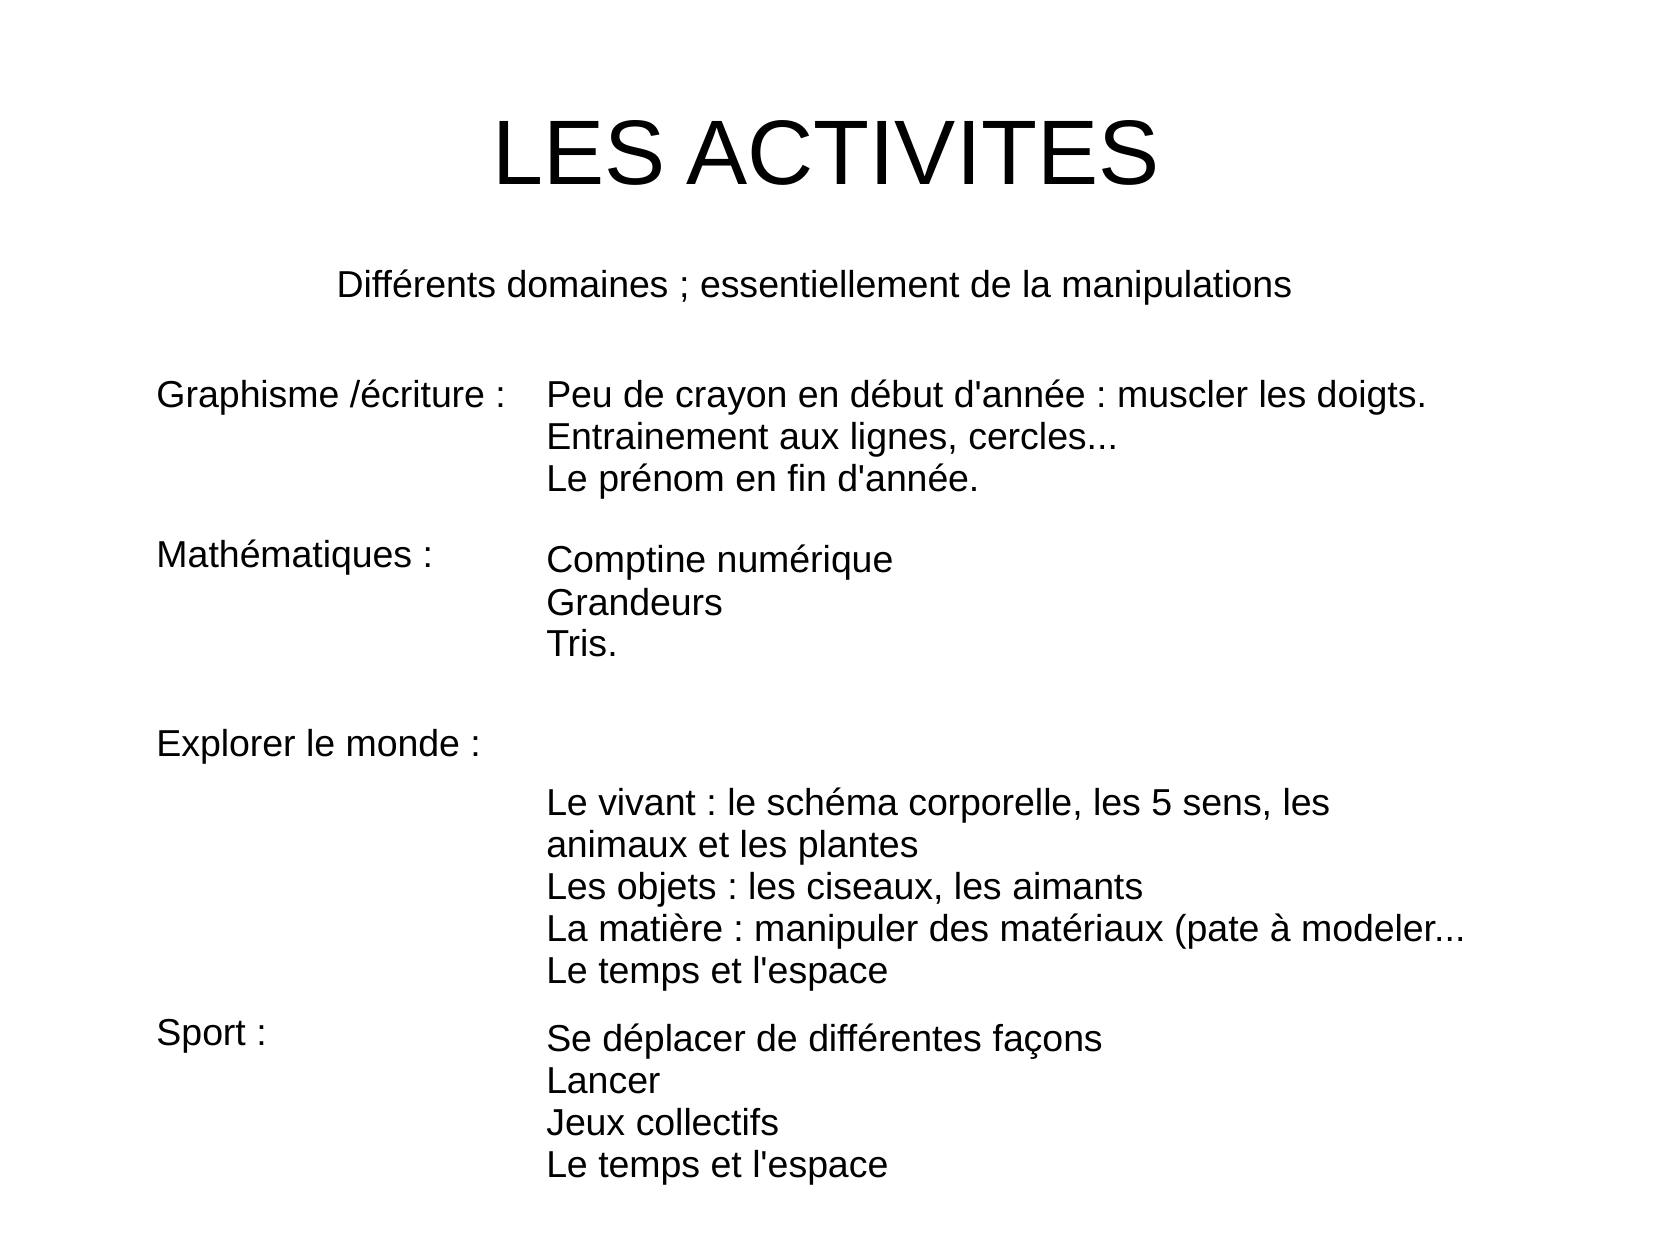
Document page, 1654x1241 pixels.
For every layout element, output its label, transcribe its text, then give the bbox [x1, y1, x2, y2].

text_box Se déplacer de différentes façons Lancer Jeux collectifs Le temps et l'espace [531, 1010, 1489, 1194]
text_box Peu de crayon en début d'année : muscler les doigts. Entrainement aux lignes, cercles... Le prénom en fin d'année. [531, 366, 1489, 508]
text_box Différents domaines ; essentiellement de la manipulations [321, 256, 1332, 314]
text_box Mathématiques : [141, 525, 556, 583]
text_box Le vivant : le schéma corporelle, les 5 sens, les animaux et les plantes Les objets : les ciseaux, les aimants La matière : manipuler des matériaux (pate à modeler... Le temps et l'espace [531, 773, 1489, 999]
text_box Graphisme /écriture : [141, 366, 531, 424]
title LES ACTIVITES [82, 49, 1571, 257]
text_box Explorer le monde : [141, 714, 591, 792]
text_box Comptine numérique Grandeurs Tris. [531, 531, 1489, 673]
text_box Sport : [141, 1004, 591, 1081]
